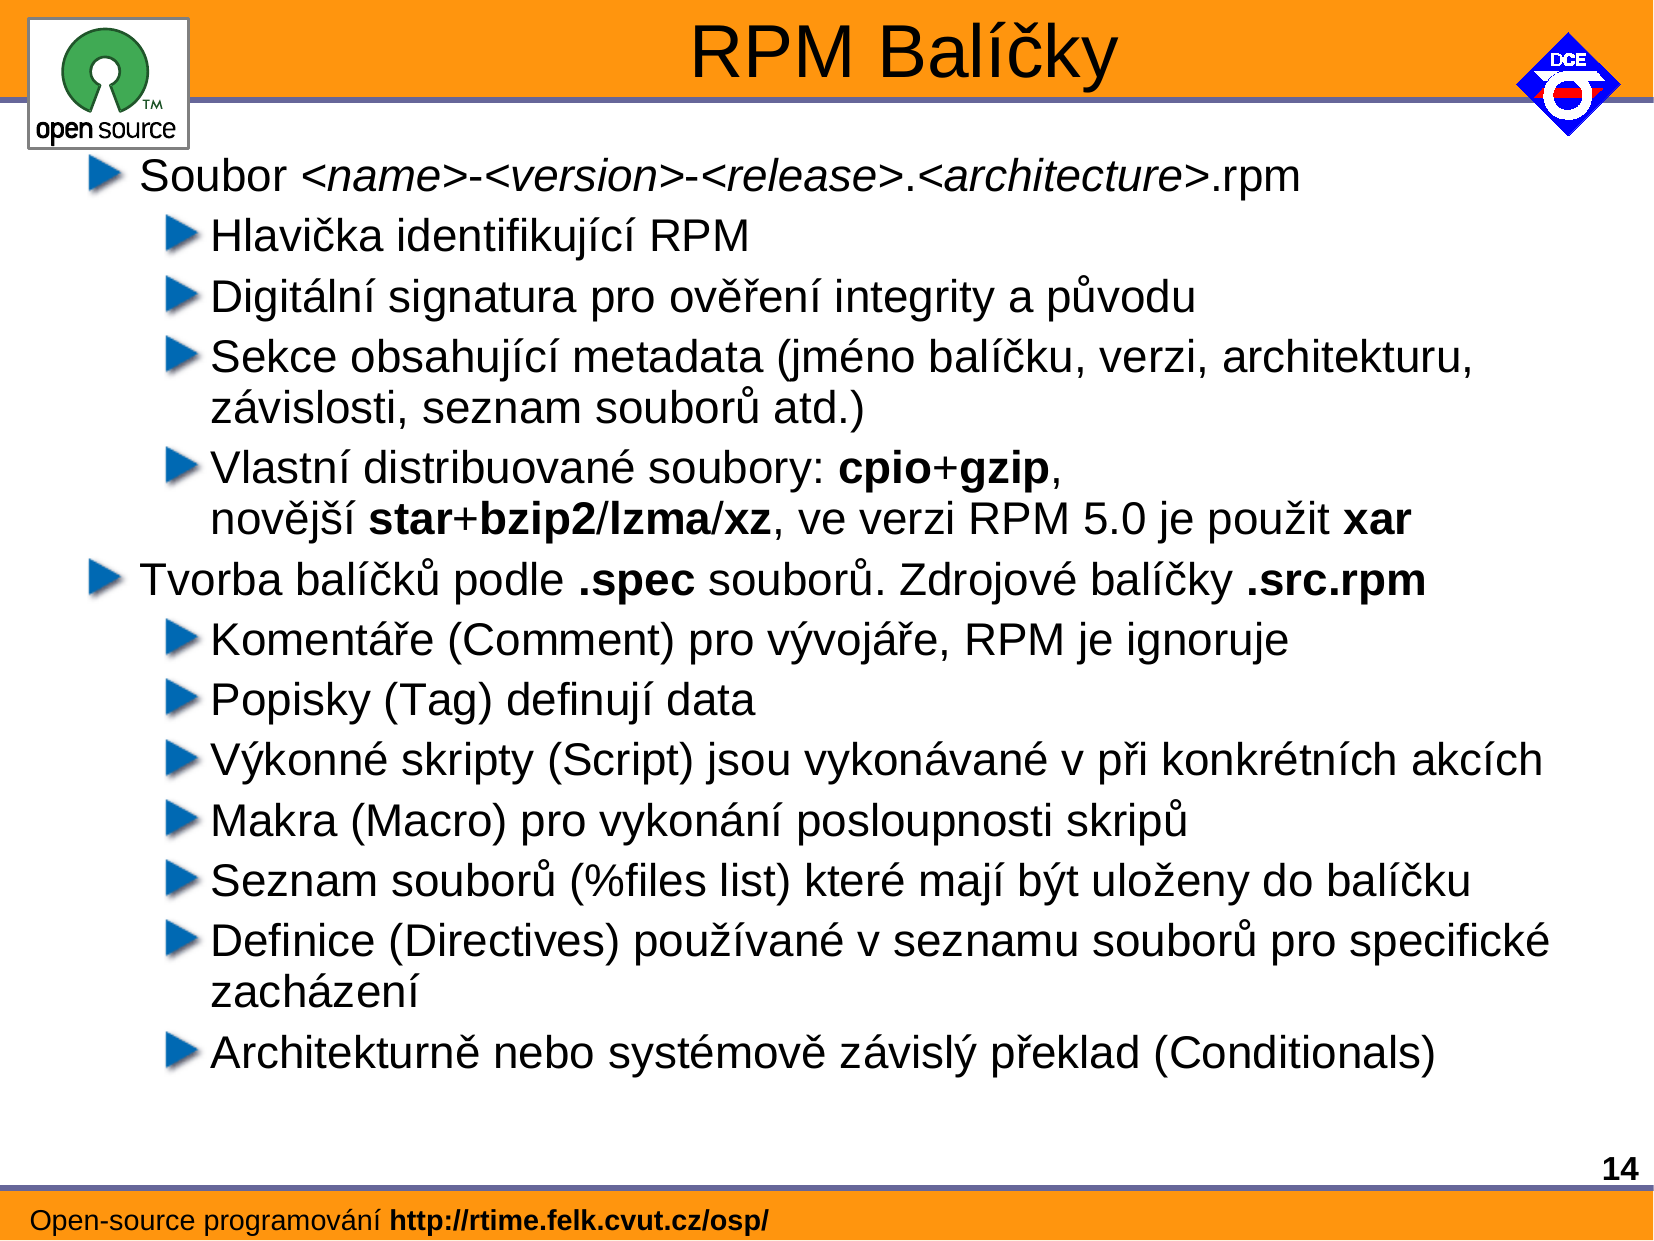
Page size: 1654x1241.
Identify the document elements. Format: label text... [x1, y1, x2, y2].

title RPM Balíčky [178, 4, 1631, 98]
list Soubor <name>-<version>-<release>.<architecture>.rpm Hlavička identifikující RPM Digitální signatura pro ověření integrity a původu Sekce obsahující metadata (jméno balíčku, verzi, architekturu, závislosti, seznam souborů atd.) Vlastní distribuované soubory: cpio+gzip, novější star+bzip2/lzma/xz, ve verzi RPM 5.0 je použit xar Tvorba balíčků podle .spec souborů. Zdrojové balíčky .src.rpm Komentáře (Comment) pro vývojáře, RPM je ignoruje Popisky (Tag) definují data Výkonné skripty (Script) jsou vykonávané v při konkrétních akcích Makra (Macro) pro vykonání posloupnosti skripů Seznam souborů (%files list) které mají být uloženy do balíčku Definice (Directives) používané v seznamu souborů pro specifické zacházení Architekturně nebo systémově závislý překlad (Conditionals) [68, 150, 1592, 1178]
